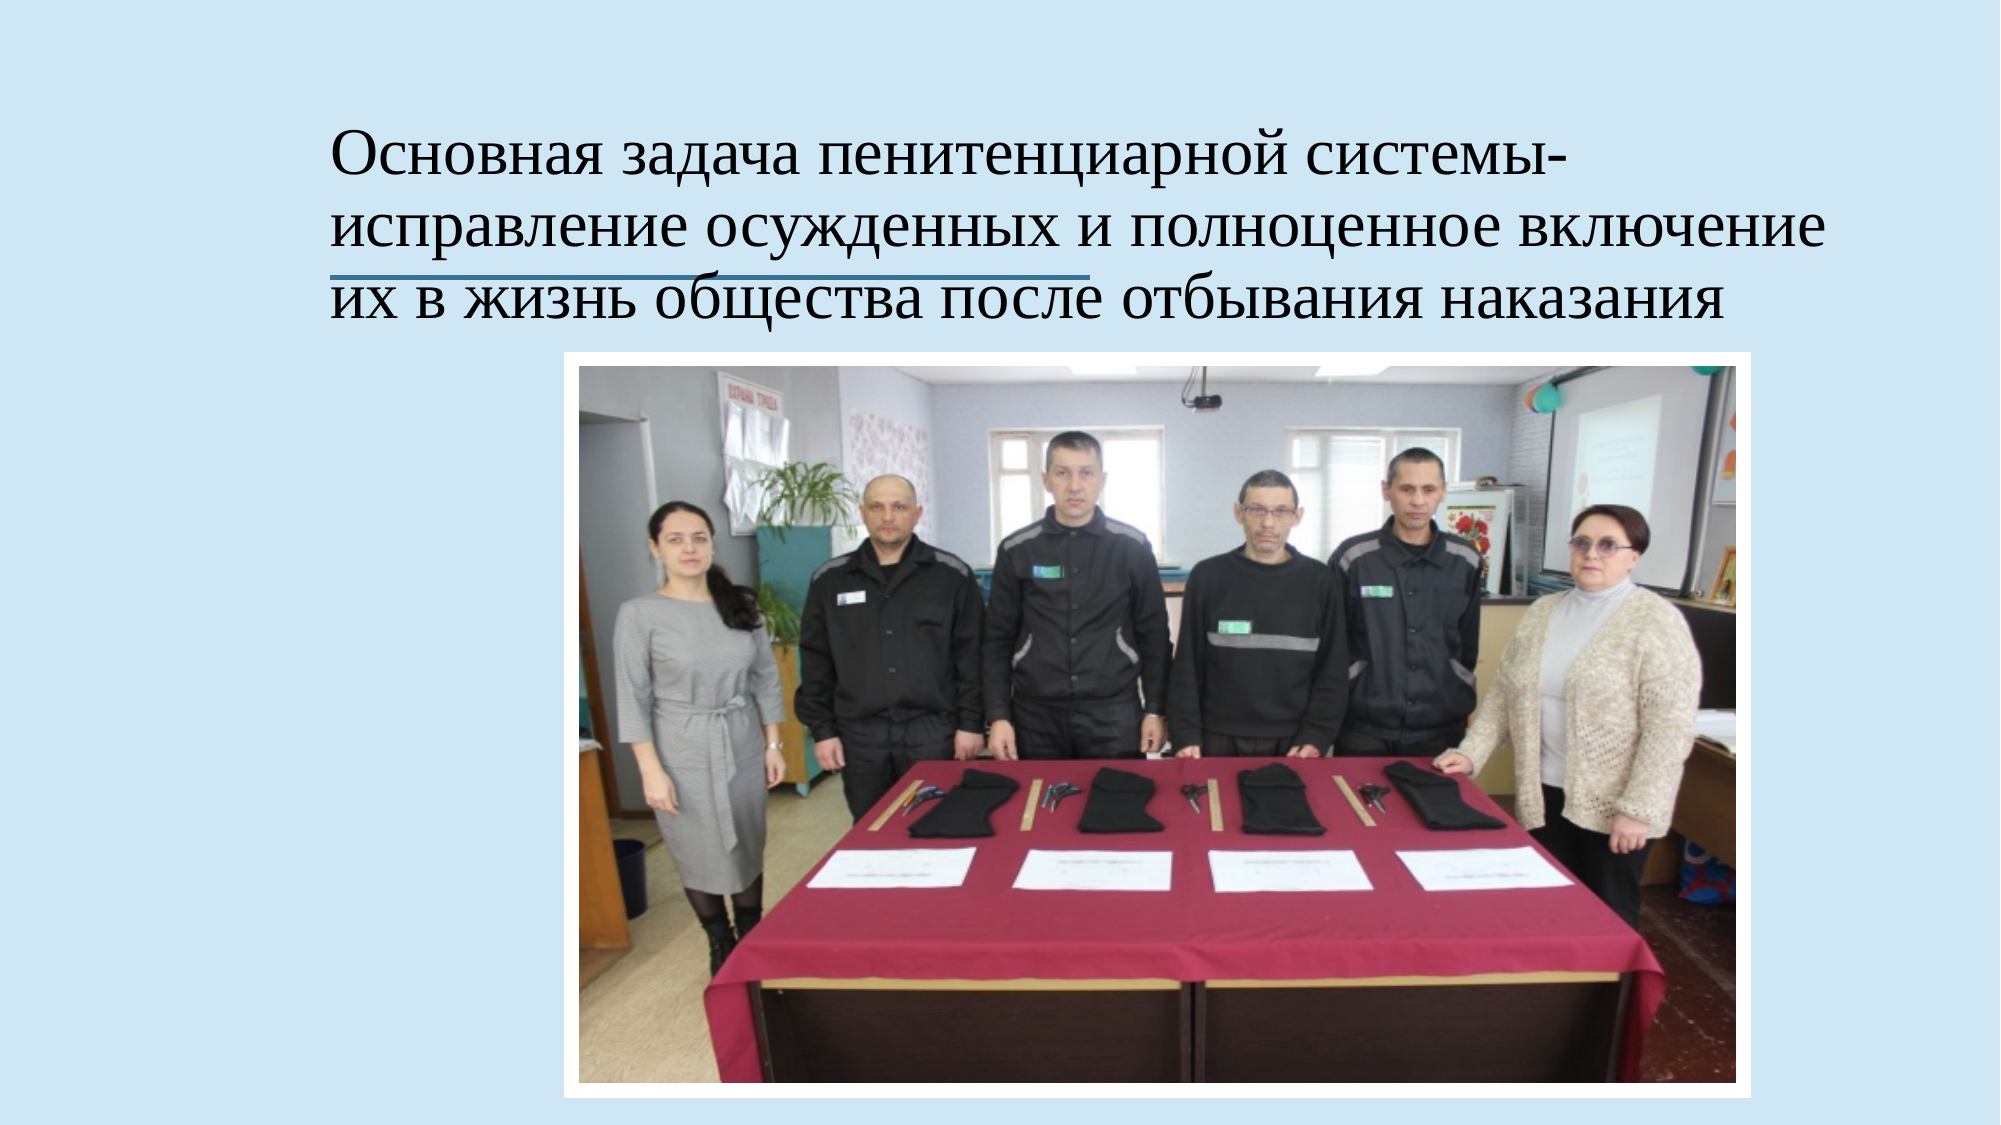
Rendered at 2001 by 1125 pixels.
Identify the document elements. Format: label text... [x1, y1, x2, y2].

title Основная задача пенитенциарной системы- исправление осужденных и полноценное включение их в жизнь общества после отбывания наказания [315, 109, 1918, 248]
picture [578, 366, 1737, 1084]
